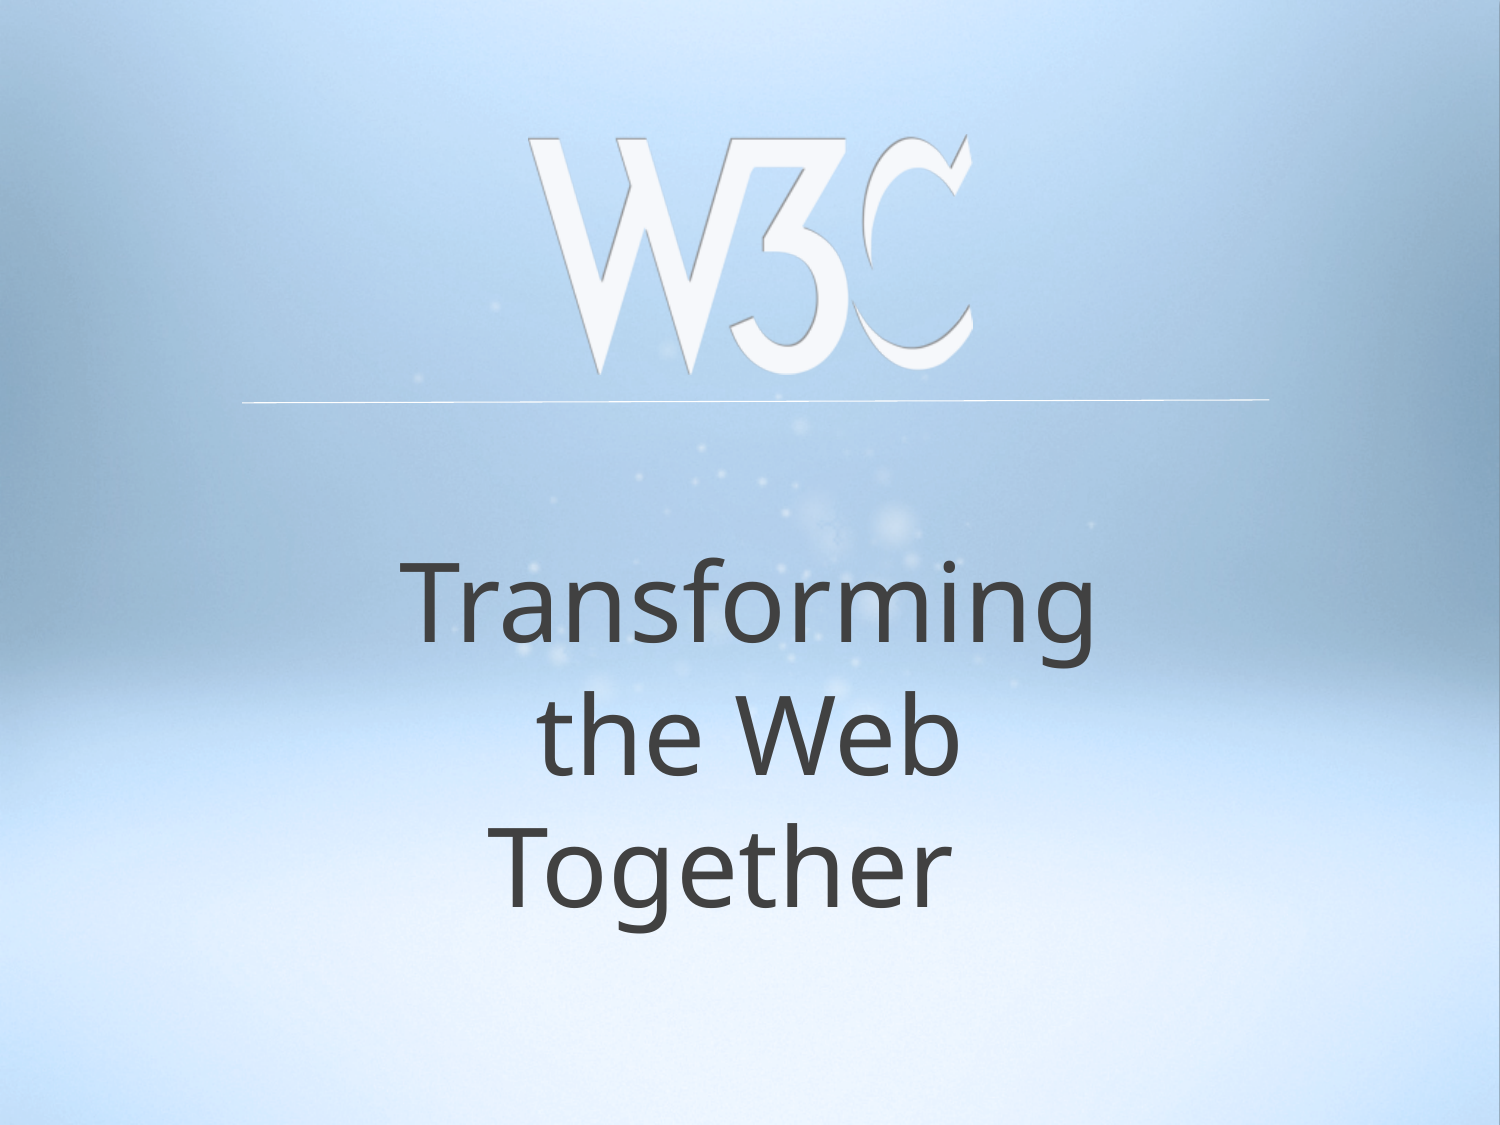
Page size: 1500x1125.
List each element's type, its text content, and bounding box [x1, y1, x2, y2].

picture [0, 0, 1500, 1125]
title Transforming the Web Together [41, 501, 1460, 962]
